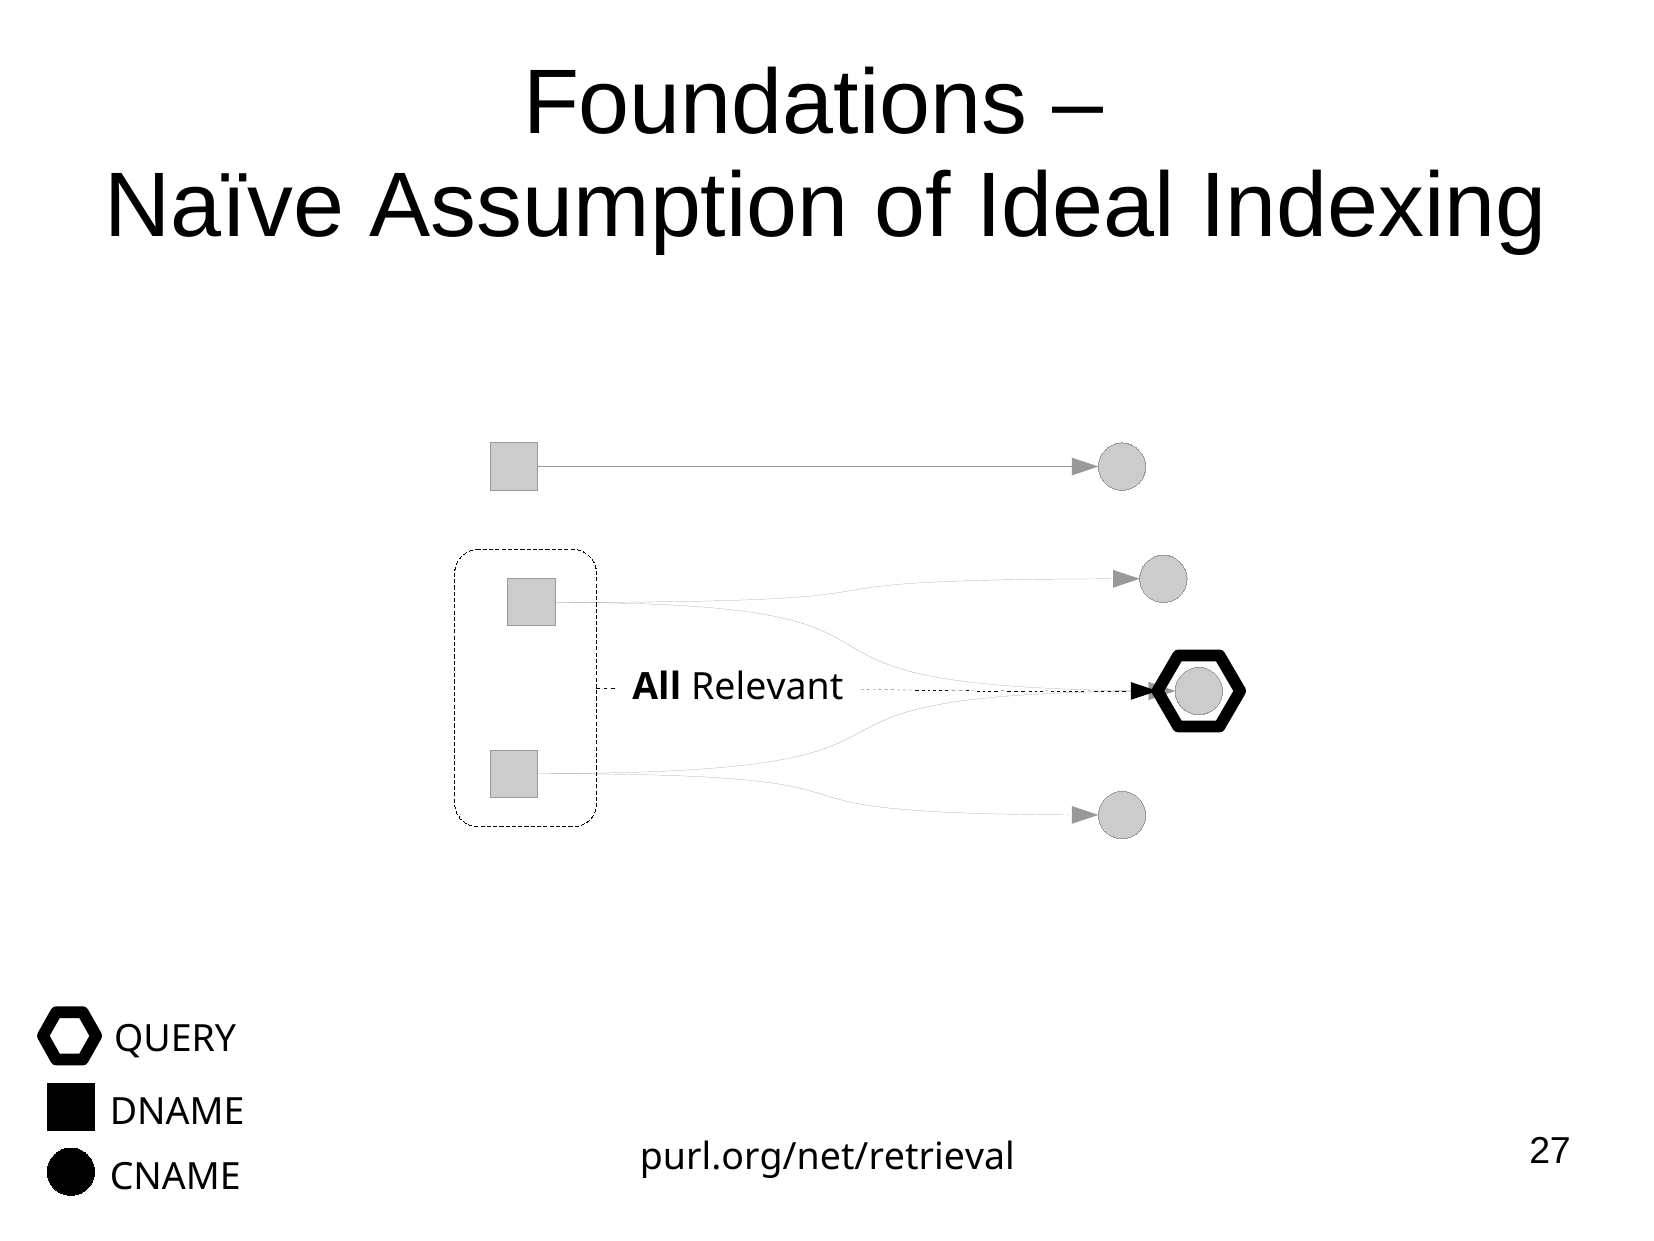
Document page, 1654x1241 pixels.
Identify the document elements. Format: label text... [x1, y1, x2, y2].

text_box [1098, 791, 1146, 839]
text_box [490, 442, 538, 491]
title Foundations – Naïve Assumption of Ideal Indexing [82, 49, 1571, 257]
text_box [490, 750, 538, 798]
text_box DNAME [95, 1077, 266, 1145]
text_box [1175, 667, 1223, 715]
text_box All Relevant [617, 651, 857, 720]
text_box [47, 1148, 95, 1196]
text_box [1139, 555, 1188, 603]
text_box [507, 578, 556, 626]
text_box QUERY [99, 1003, 261, 1072]
text_box [1098, 442, 1146, 491]
text_box CNAME [95, 1142, 262, 1210]
text_box [47, 1083, 95, 1131]
